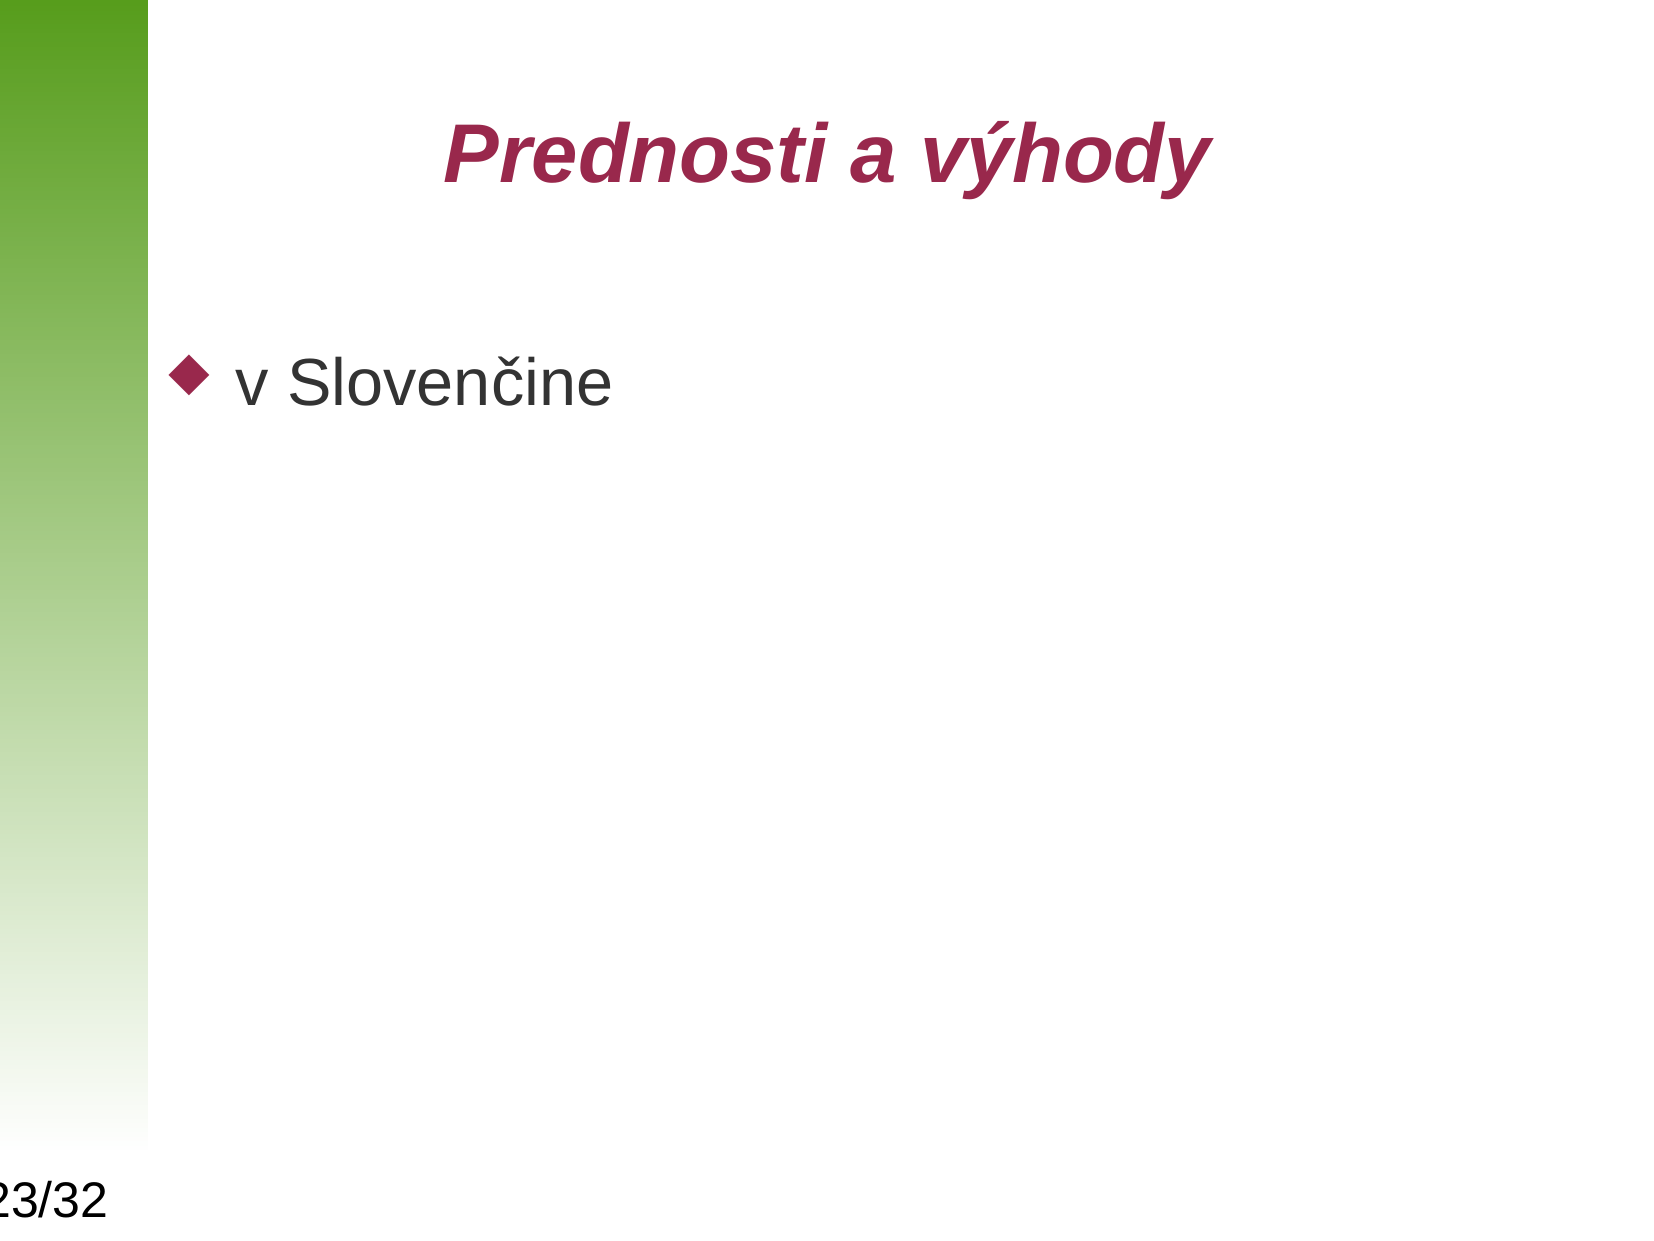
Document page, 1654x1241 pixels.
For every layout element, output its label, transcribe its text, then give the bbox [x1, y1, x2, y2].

list v Slovenčine [152, 344, 1534, 1127]
title Prednosti a výhody [121, 49, 1534, 257]
